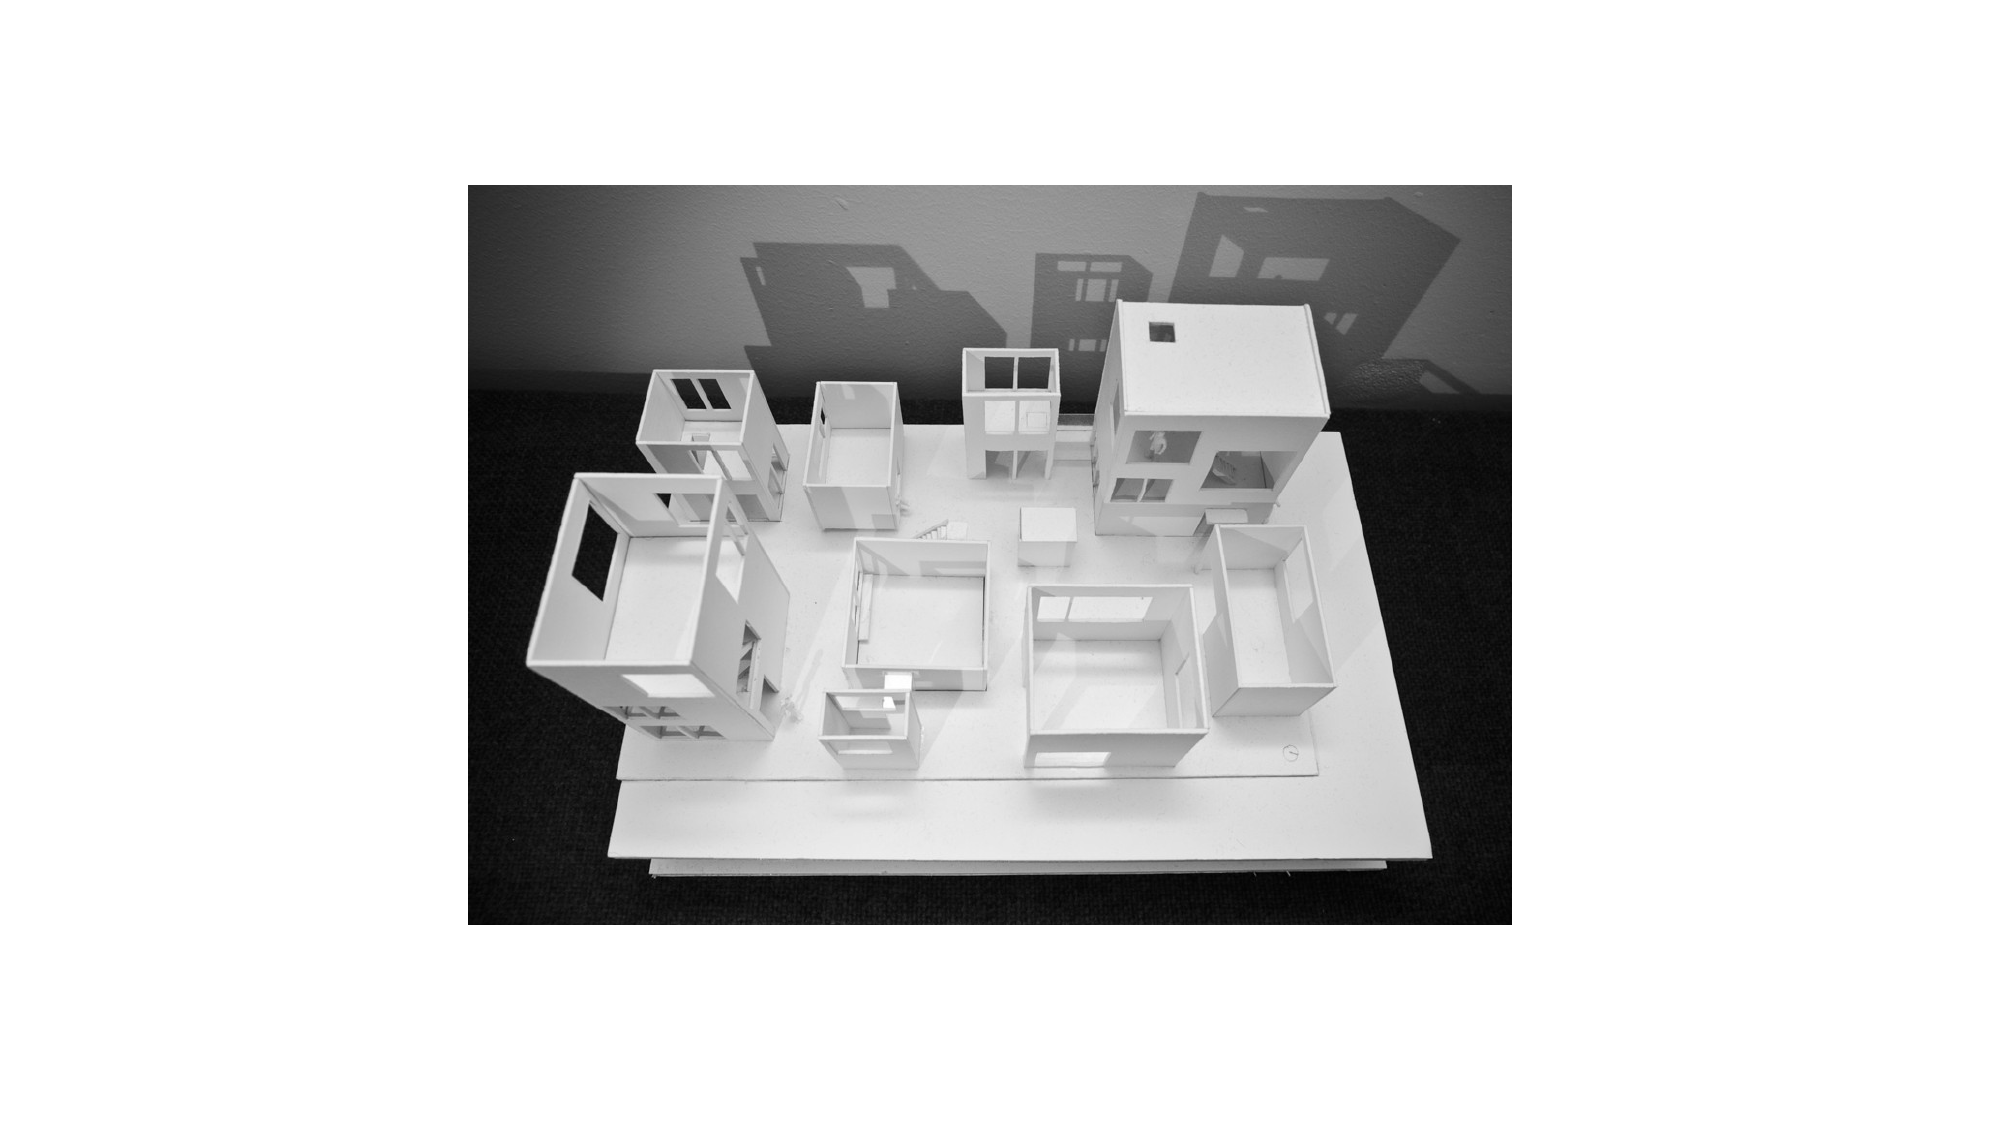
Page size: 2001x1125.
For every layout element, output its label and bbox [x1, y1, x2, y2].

picture [468, 185, 1512, 926]
